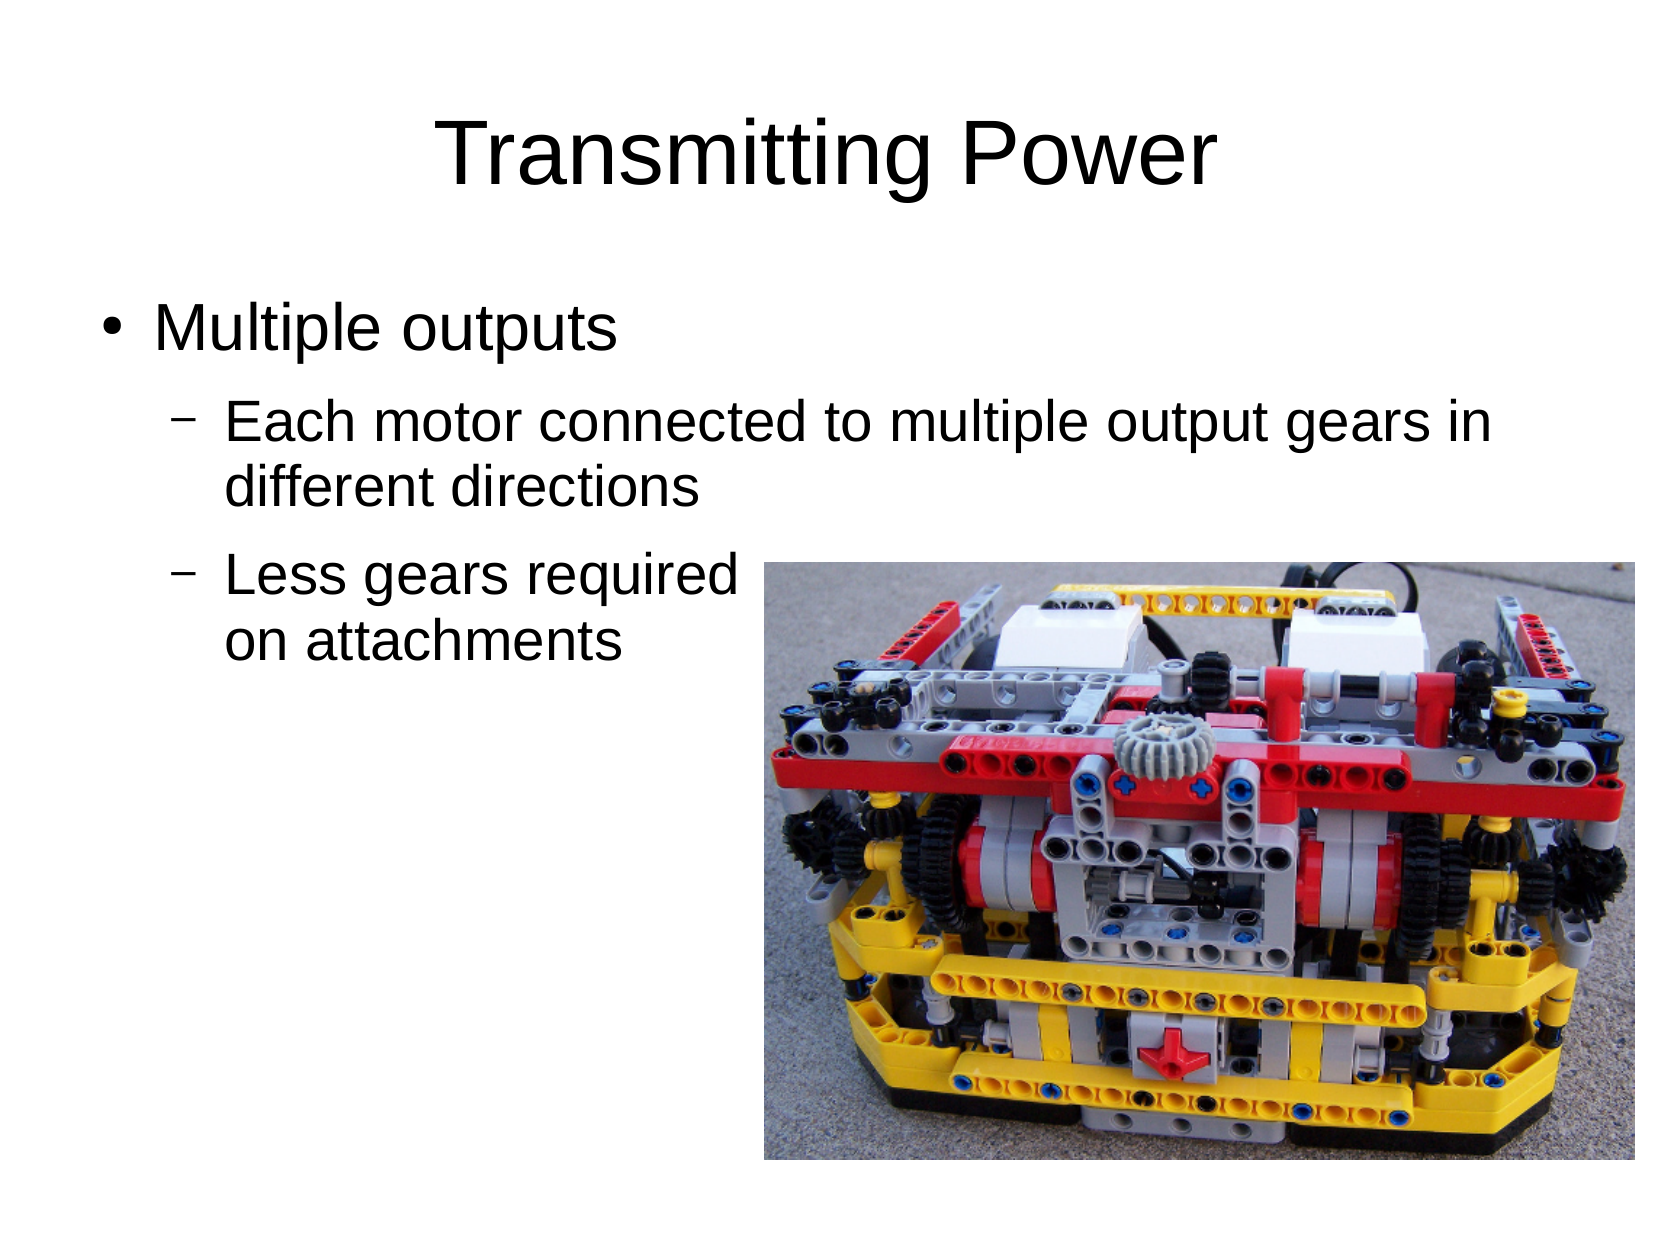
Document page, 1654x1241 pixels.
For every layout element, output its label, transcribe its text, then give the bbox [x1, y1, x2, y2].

title Transmitting Power [82, 49, 1571, 257]
list Multiple outputs Each motor connected to multiple output gears in different directions Less gears required on attachments [82, 290, 1561, 1010]
picture [764, 562, 1635, 1160]
